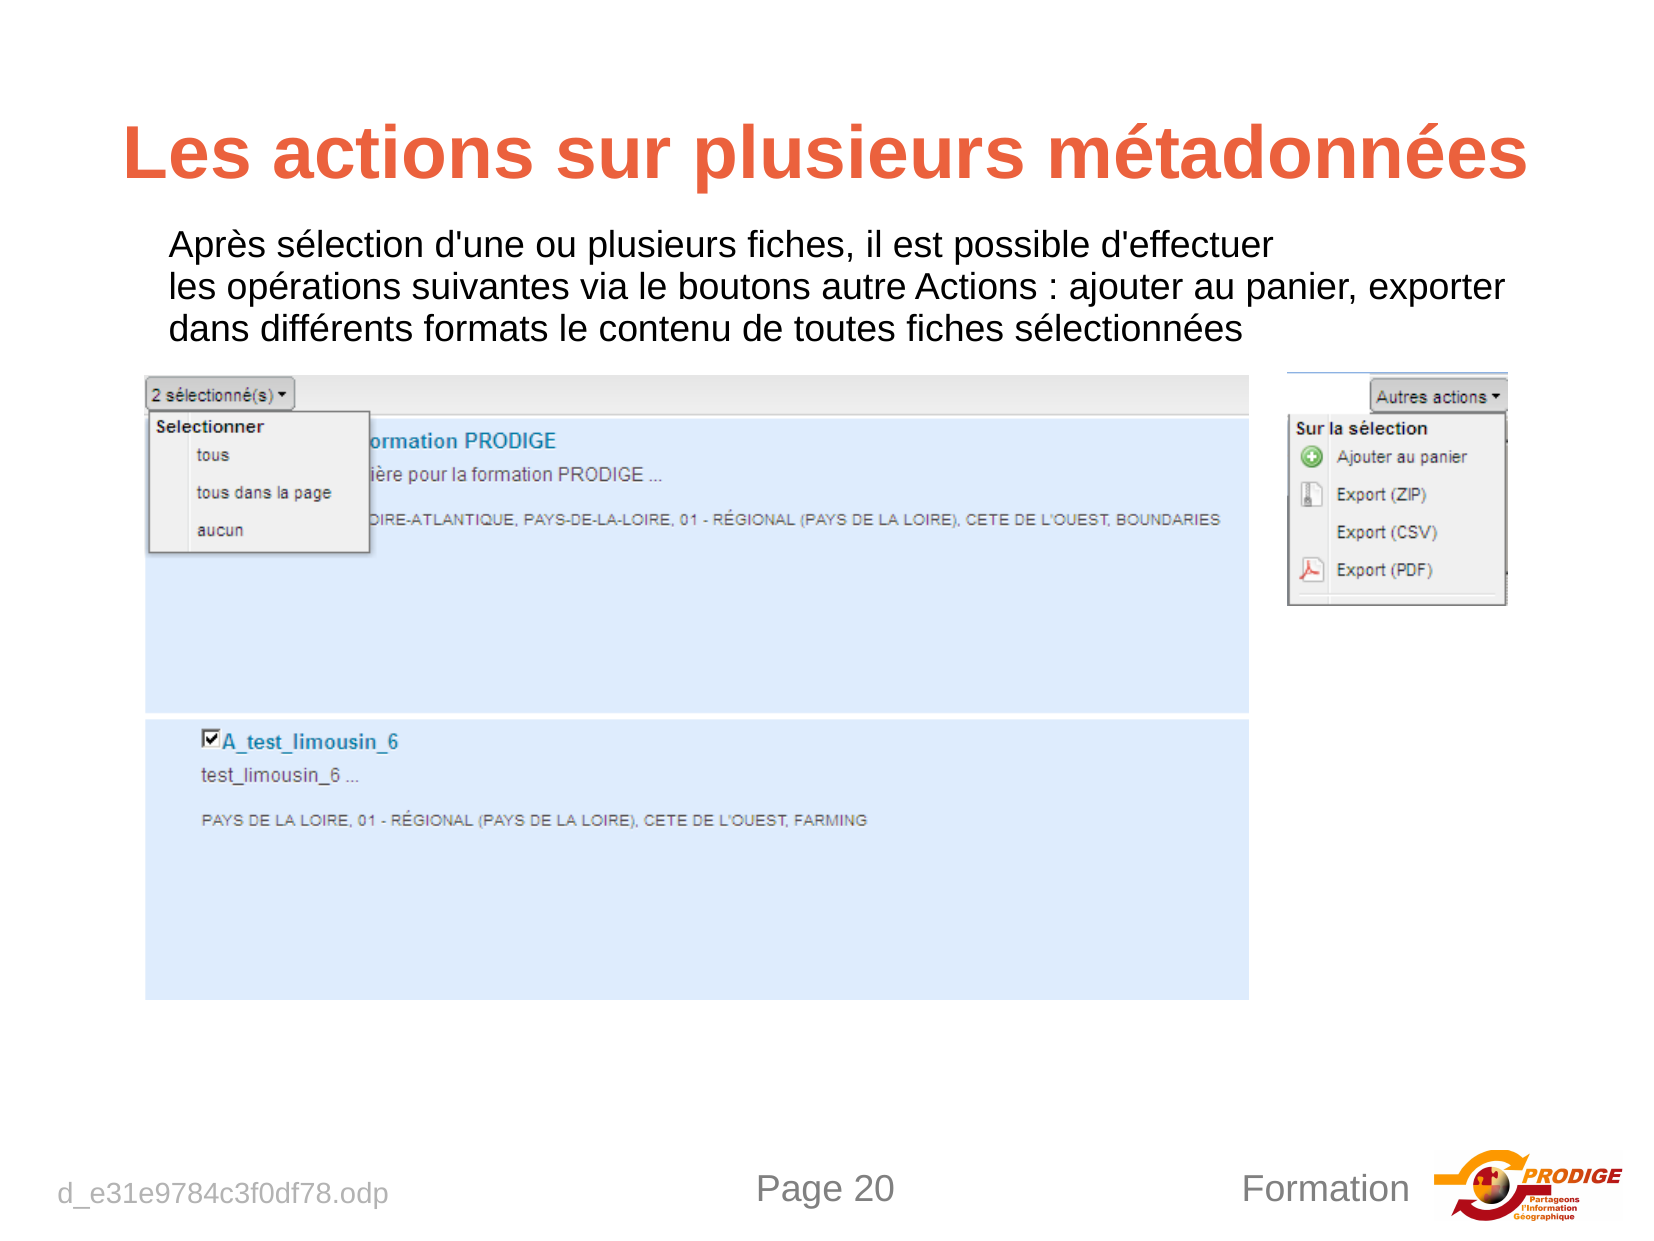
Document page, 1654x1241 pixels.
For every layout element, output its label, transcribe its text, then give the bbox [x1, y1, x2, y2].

text_box Après sélection d'une ou plusieurs fiches, il est possible d'effectuer les opérations suivantes via le boutons autre Actions : ajouter au panier, exporter dans différents formats le contenu de toutes fiches sélectionnées [153, 216, 1532, 400]
picture [1434, 1150, 1623, 1221]
picture [144, 375, 1249, 1000]
title Les actions sur plusieurs métadonnées [82, 49, 1571, 257]
picture [1287, 372, 1508, 606]
